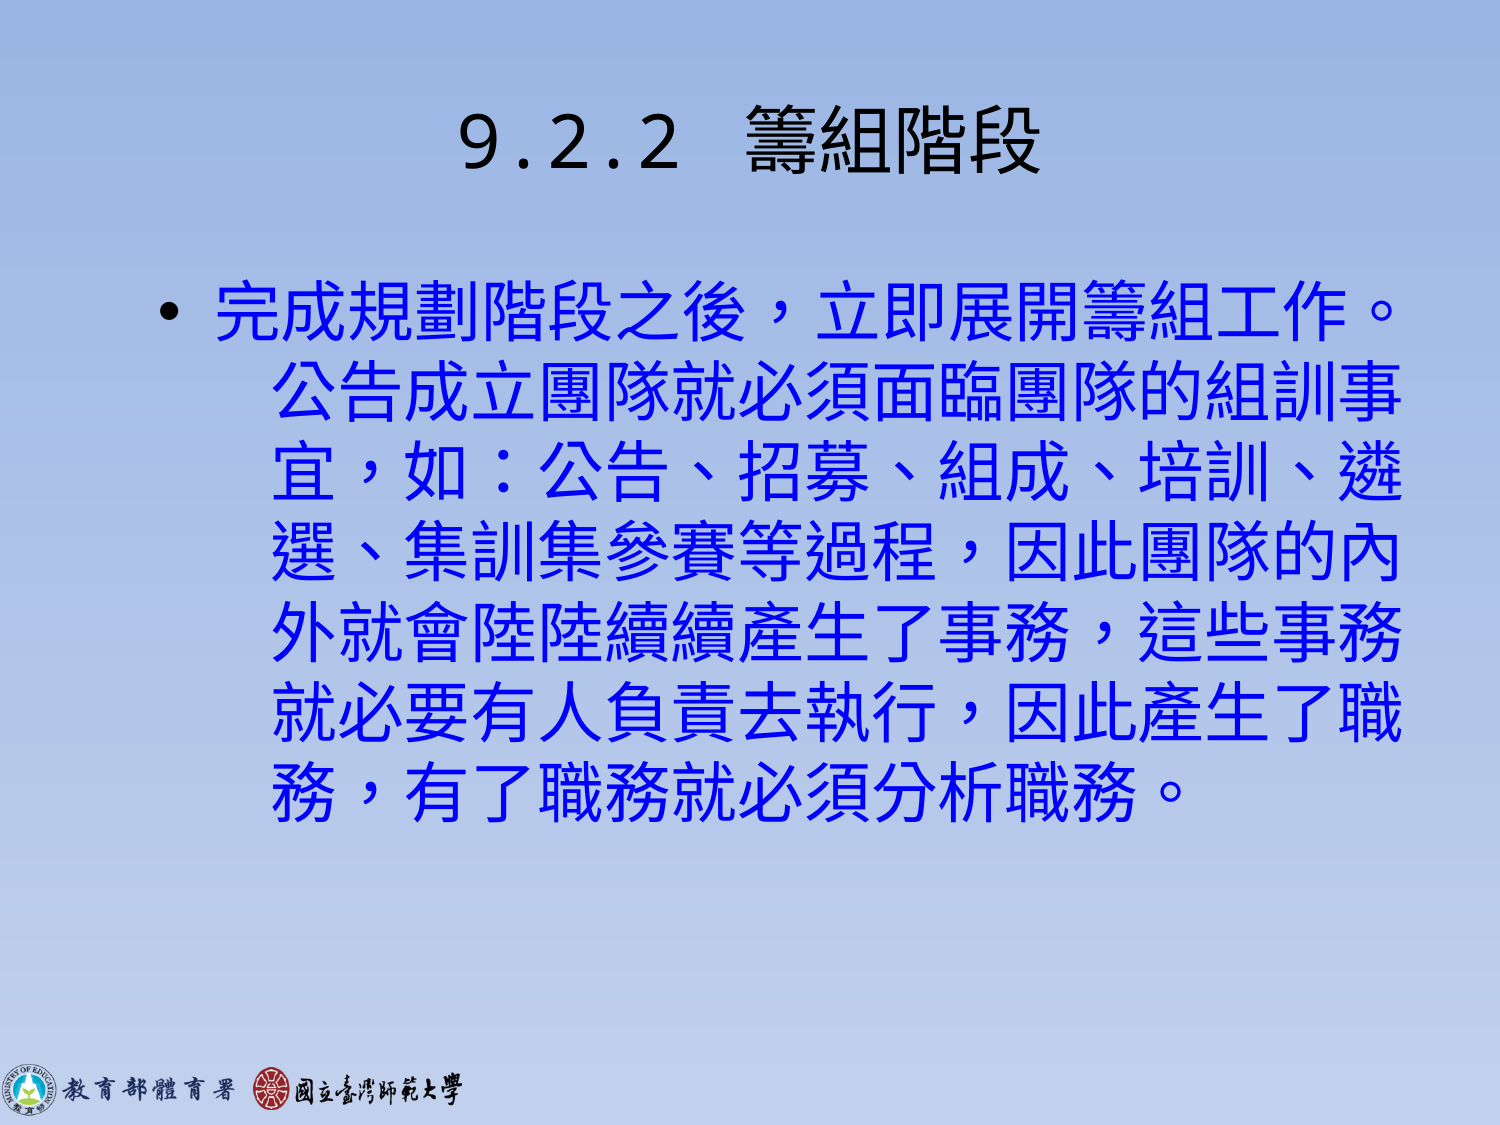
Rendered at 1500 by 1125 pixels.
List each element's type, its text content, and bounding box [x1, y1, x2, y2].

list 完成規劃階段之後，立即展開籌組工作。公告成立團隊就必須面臨團隊的組訓事宜，如：公告、招募、組成、培訓、遴選、集訓集參賽等過程，因此團隊的內外就會陸陸續續產生了事務，這些事務就必要有人負責去執行，因此產生了職務，有了職務就必須分析職務。 [142, 262, 1426, 886]
title 9.2.2 籌組階段 [75, 45, 1426, 233]
